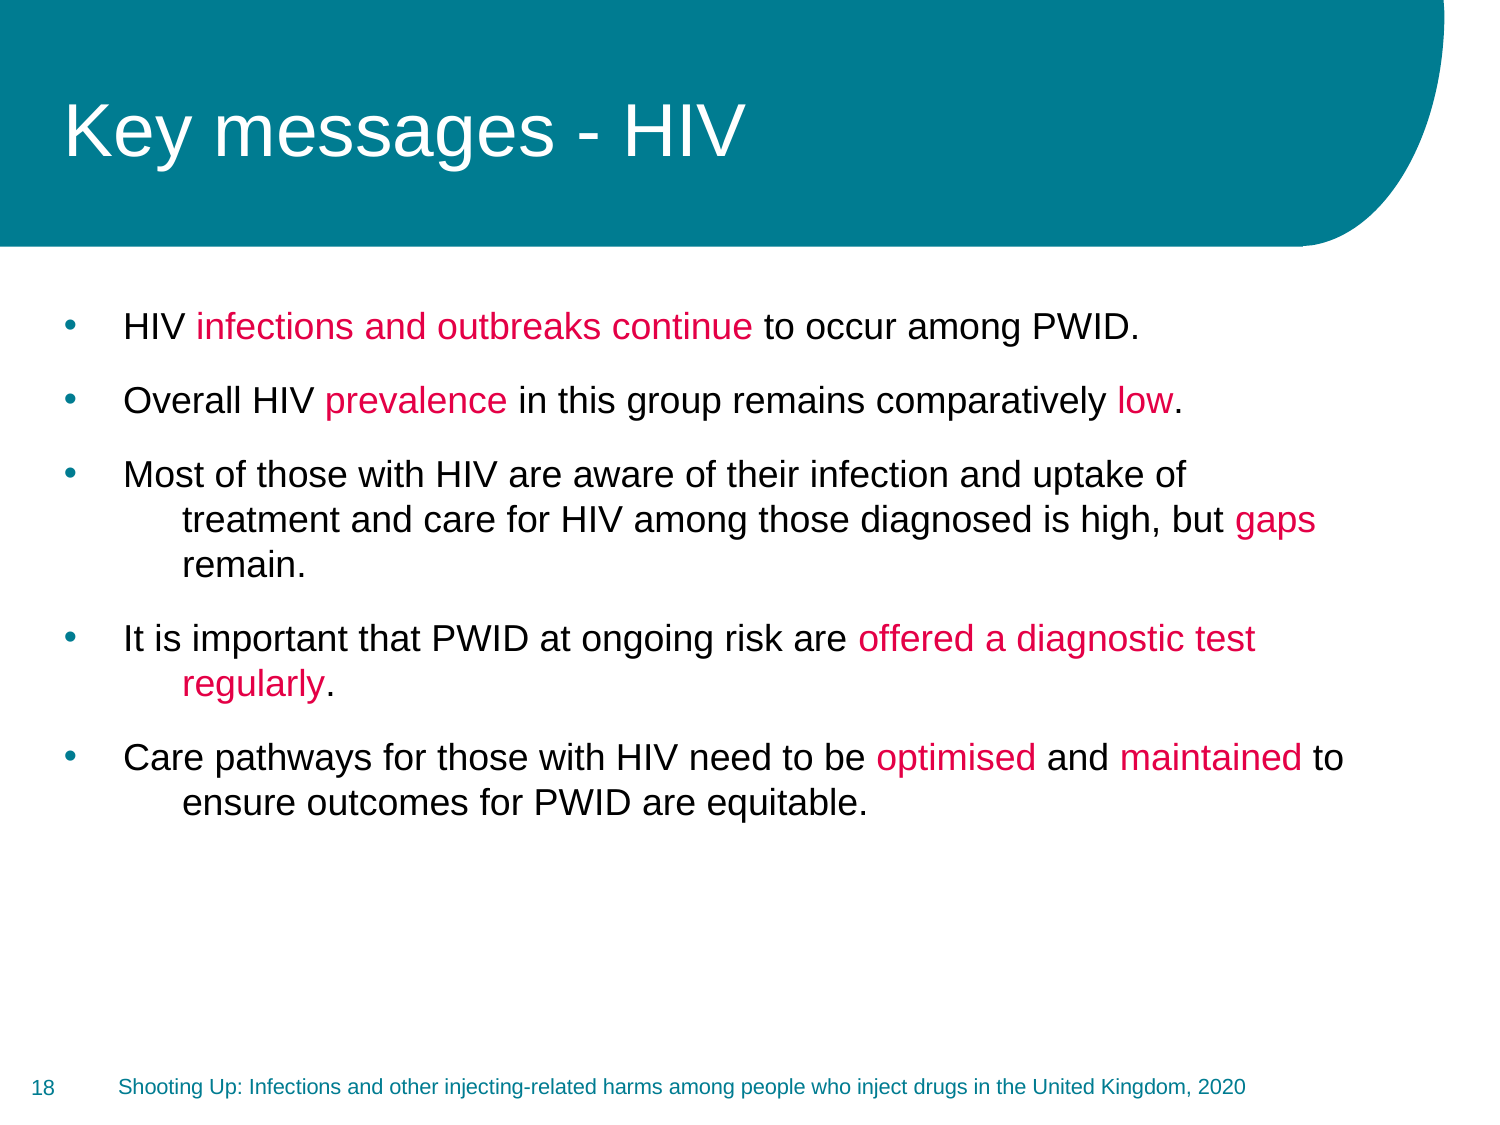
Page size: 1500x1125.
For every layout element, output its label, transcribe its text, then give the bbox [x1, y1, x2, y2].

text_box Shooting Up: Infections and other injecting-related harms among people who inject drugs in the United Kingdom, 2020 [103, 1056, 1335, 1116]
text_box HIV infections and outbreaks continue to occur among PWID. Overall HIV prevalence in this group remains comparatively low. Most of those with HIV are aware of their infection and uptake of treatment and care for HIV among those diagnosed is high, but gaps remain. It is important that PWID at ongoing risk are offered a diagnostic test regularly. Care pathways for those with HIV need to be optimised and maintained to ensure outcomes for PWID are equitable. [53, 296, 1364, 829]
text_box [16, 1056, 90, 1117]
text_box Key messages - HIV [53, 76, 1350, 178]
